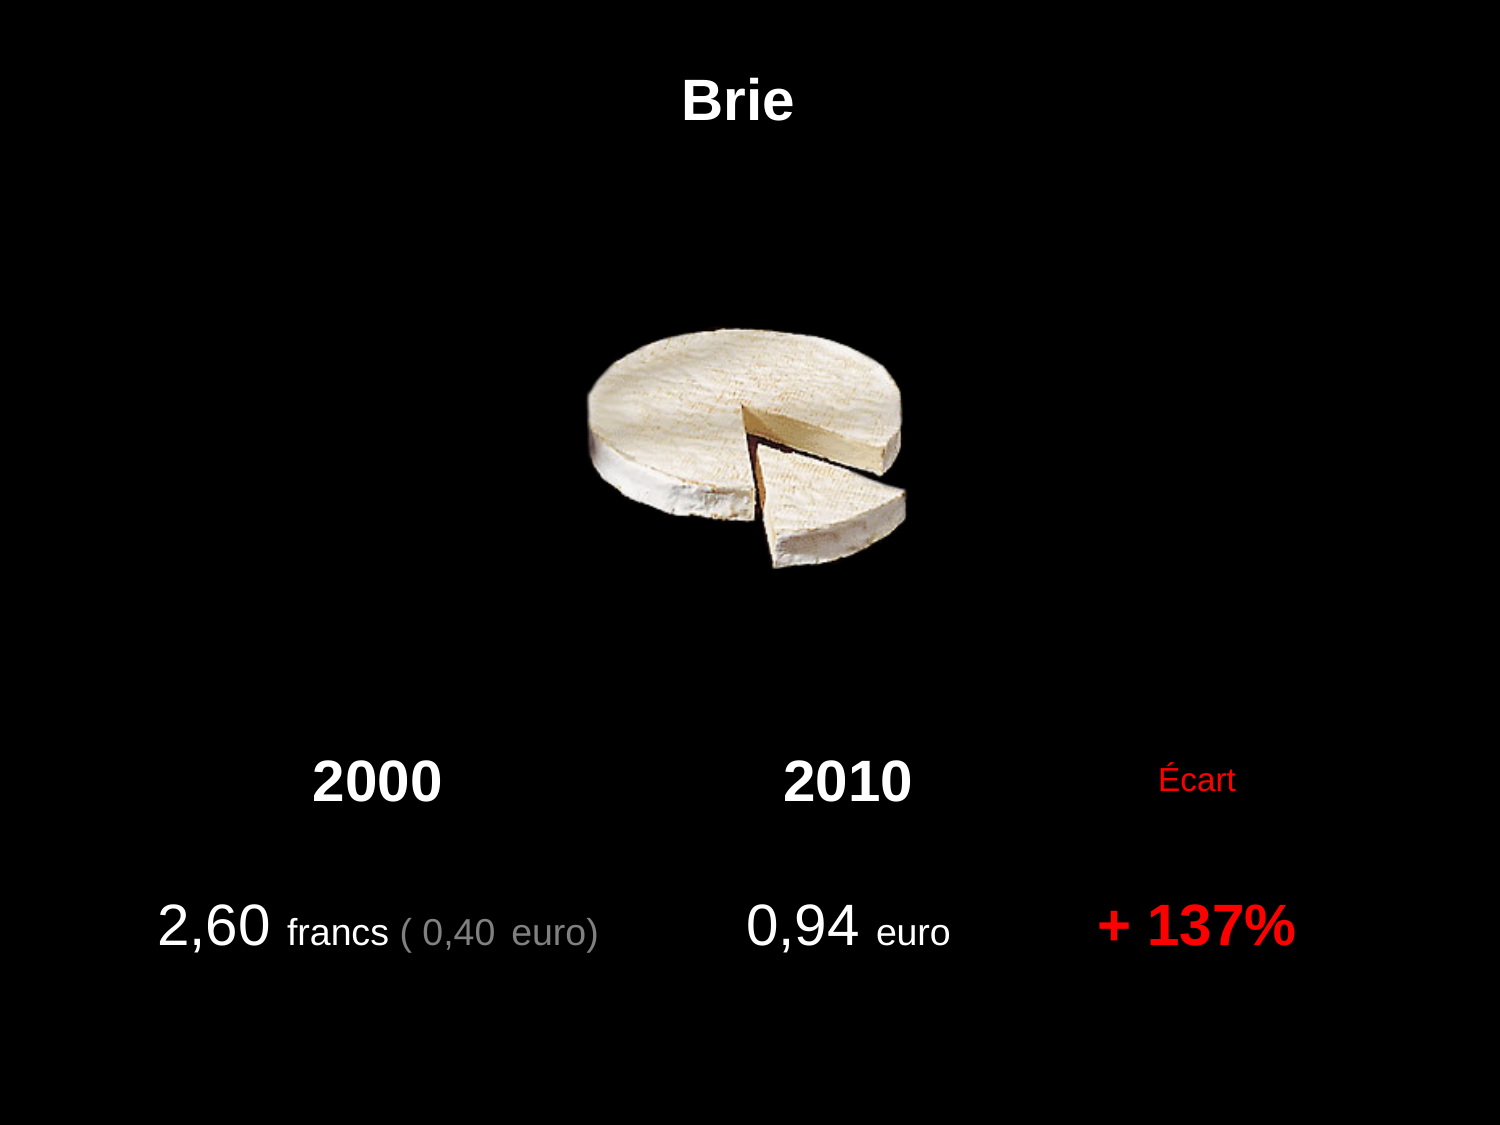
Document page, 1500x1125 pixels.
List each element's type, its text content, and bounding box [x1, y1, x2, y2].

text_box Brie [419, 54, 1058, 141]
table_cell 2,60 francs ( 0,40 euro) [124, 821, 632, 1023]
table_header 2010 [632, 735, 1065, 821]
table_cell + 137% [1065, 821, 1329, 1023]
table_header 2000 [124, 735, 632, 821]
table_cell 0,94 euro [632, 821, 1065, 1023]
table_header Écart [1065, 735, 1329, 821]
picture [570, 314, 930, 577]
